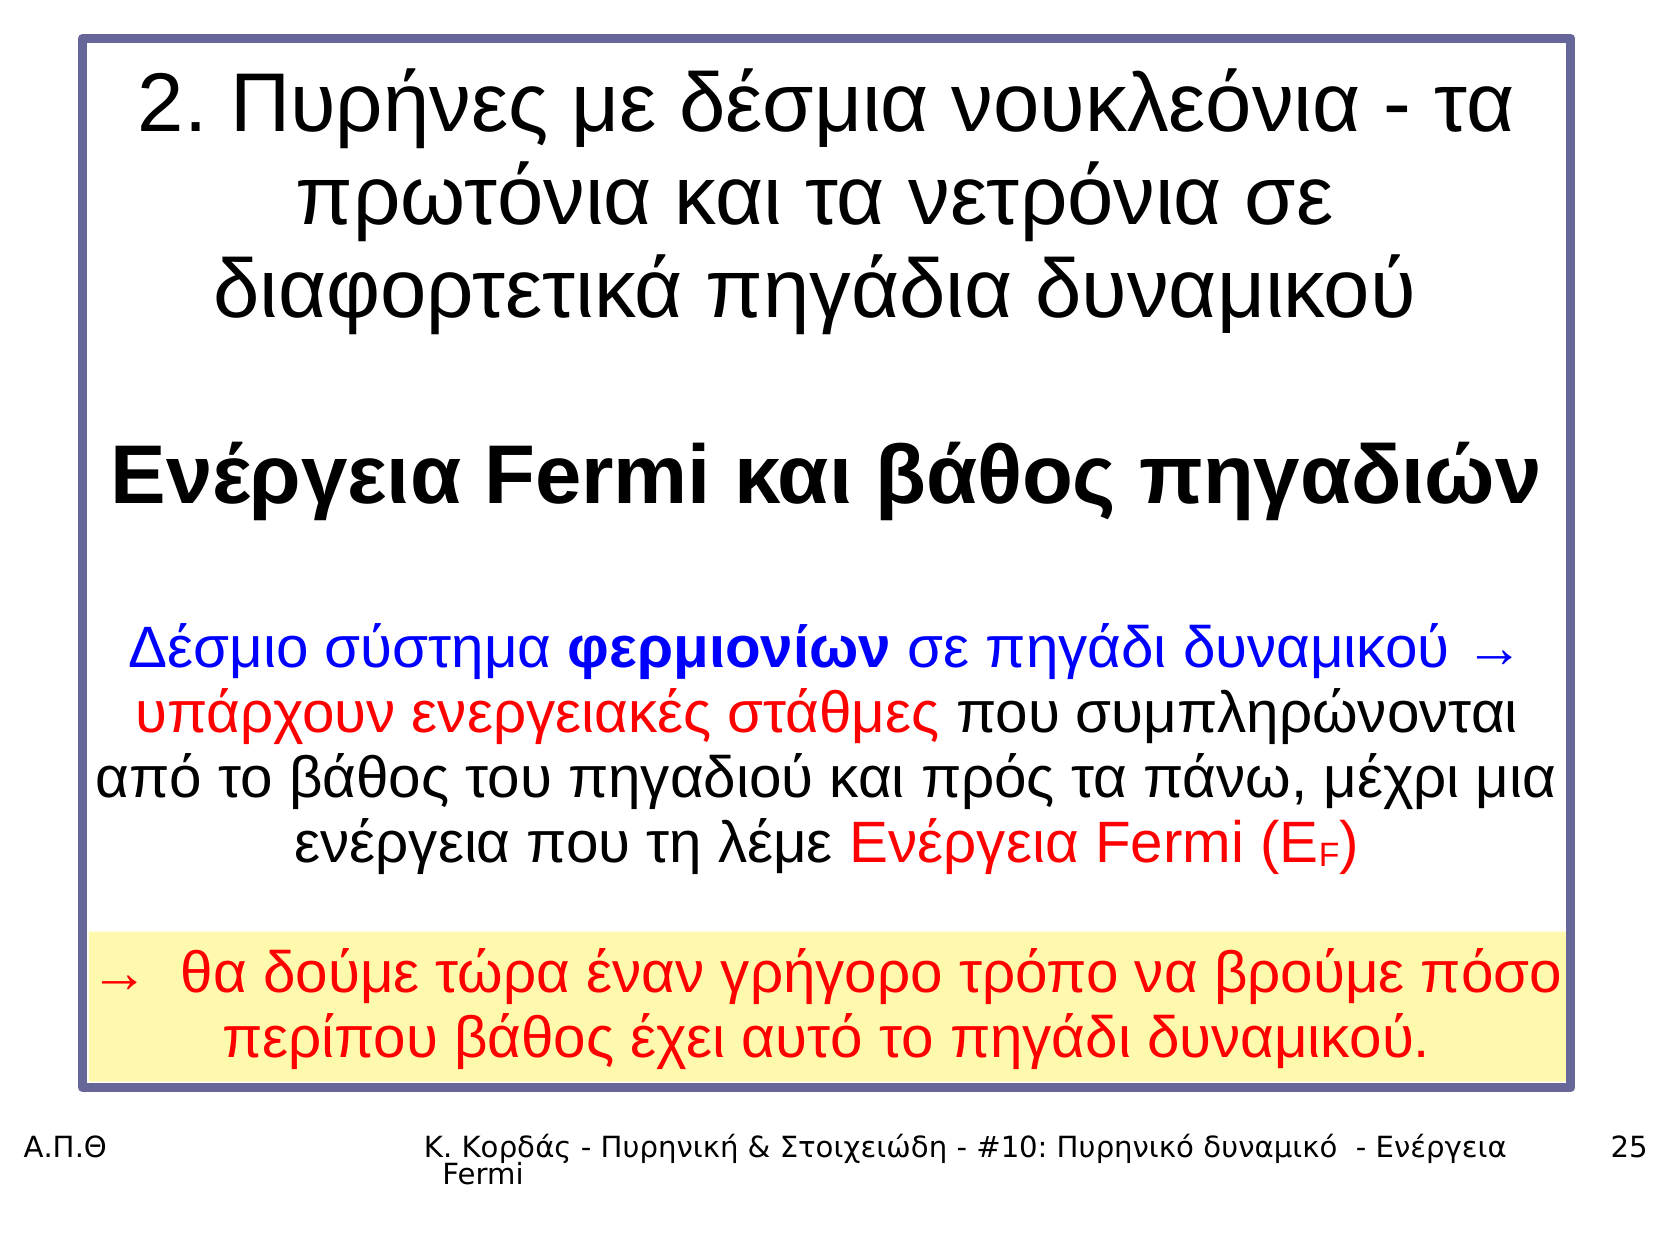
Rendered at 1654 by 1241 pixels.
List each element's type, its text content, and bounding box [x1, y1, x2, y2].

title 2. Πυρήνες με δέσμια νουκλεόνια - τα πρωτόνια και τα νετρόνια σε διαφορτετικά πηγάδια δυναμικού Ενέργεια Fermi και βάθος πηγαδιών Δέσμιο σύστημα φερμιονίων σε πηγάδι δυναμικού → υπάρχουν ενεργειακές στάθμες που συμπληρώνονται από το βάθος του πηγαδιού και πρός τα πάνω, μέχρι μια ενέργεια που τη λέμε Ενέργεια Fermi (ΕF) → θα δούμε τώρα έναν γρήγορο τρόπο να βρούμε πόσο περίπου βάθος έχει αυτό το πηγάδι δυναμικού. [82, 38, 1571, 1088]
